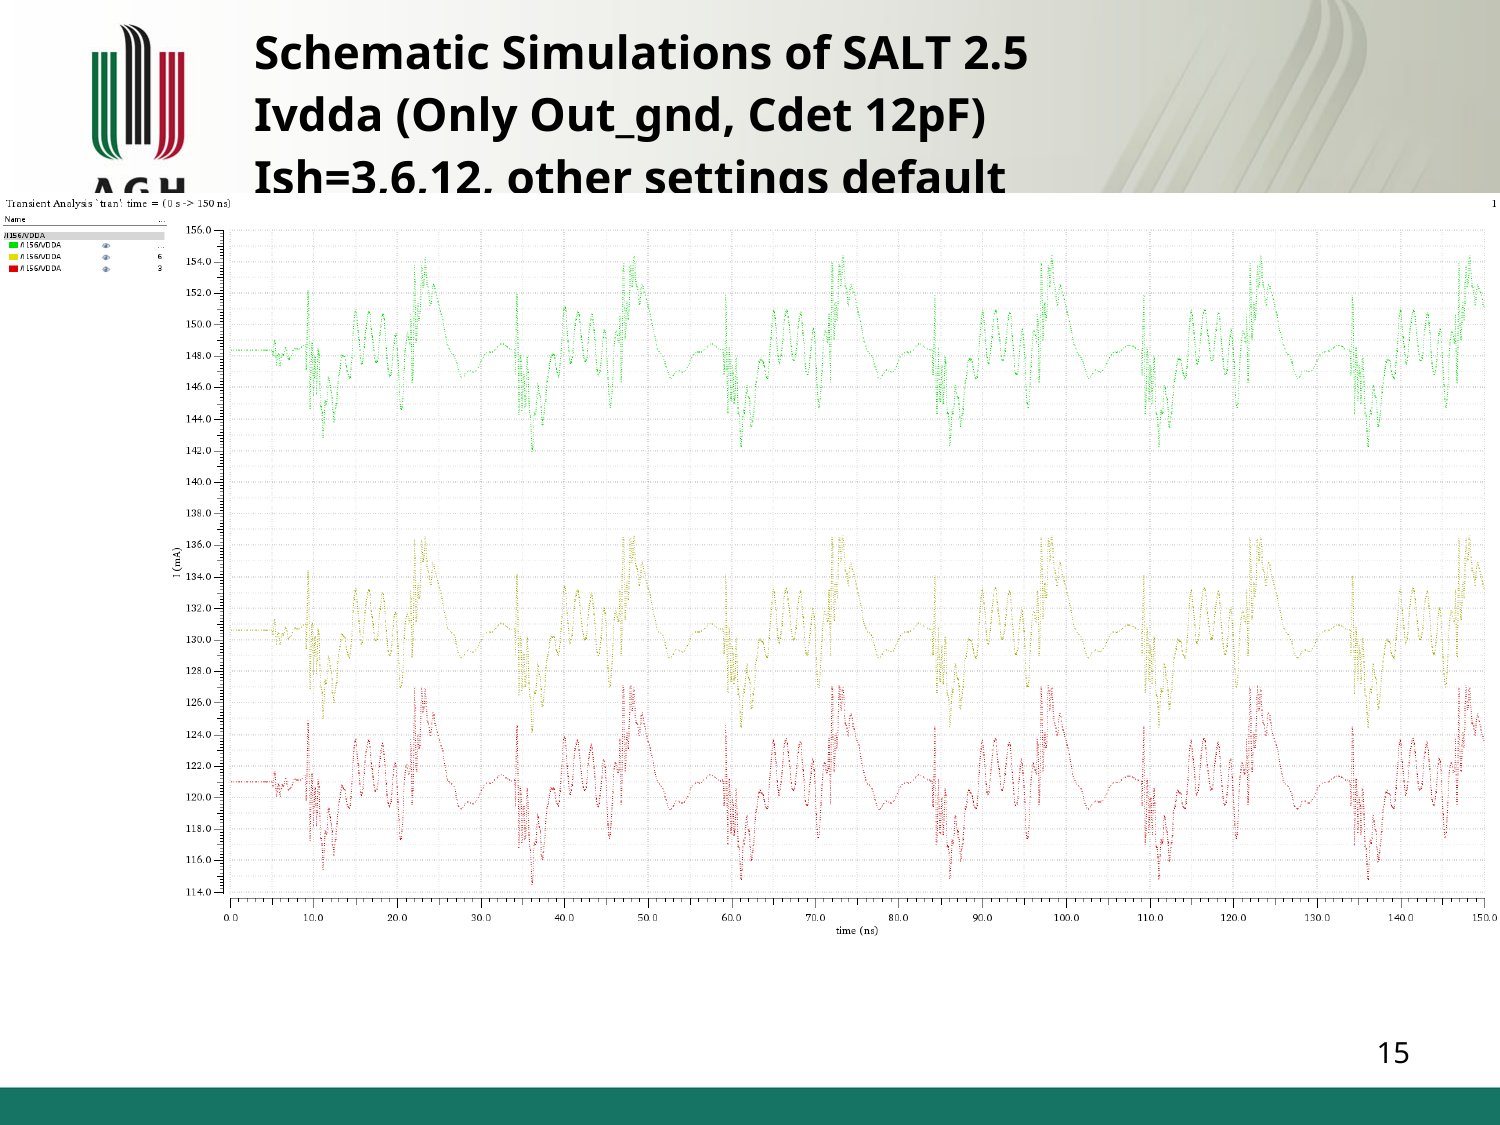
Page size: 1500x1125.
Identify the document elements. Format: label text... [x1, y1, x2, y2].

title Schematic Simulations of SALT 2.5 Ivdda (Only Out_gnd, Cdet 12pF) Ish=3,6,12, other settings default [254, 34, 1489, 193]
picture [0, 0, 1500, 1125]
